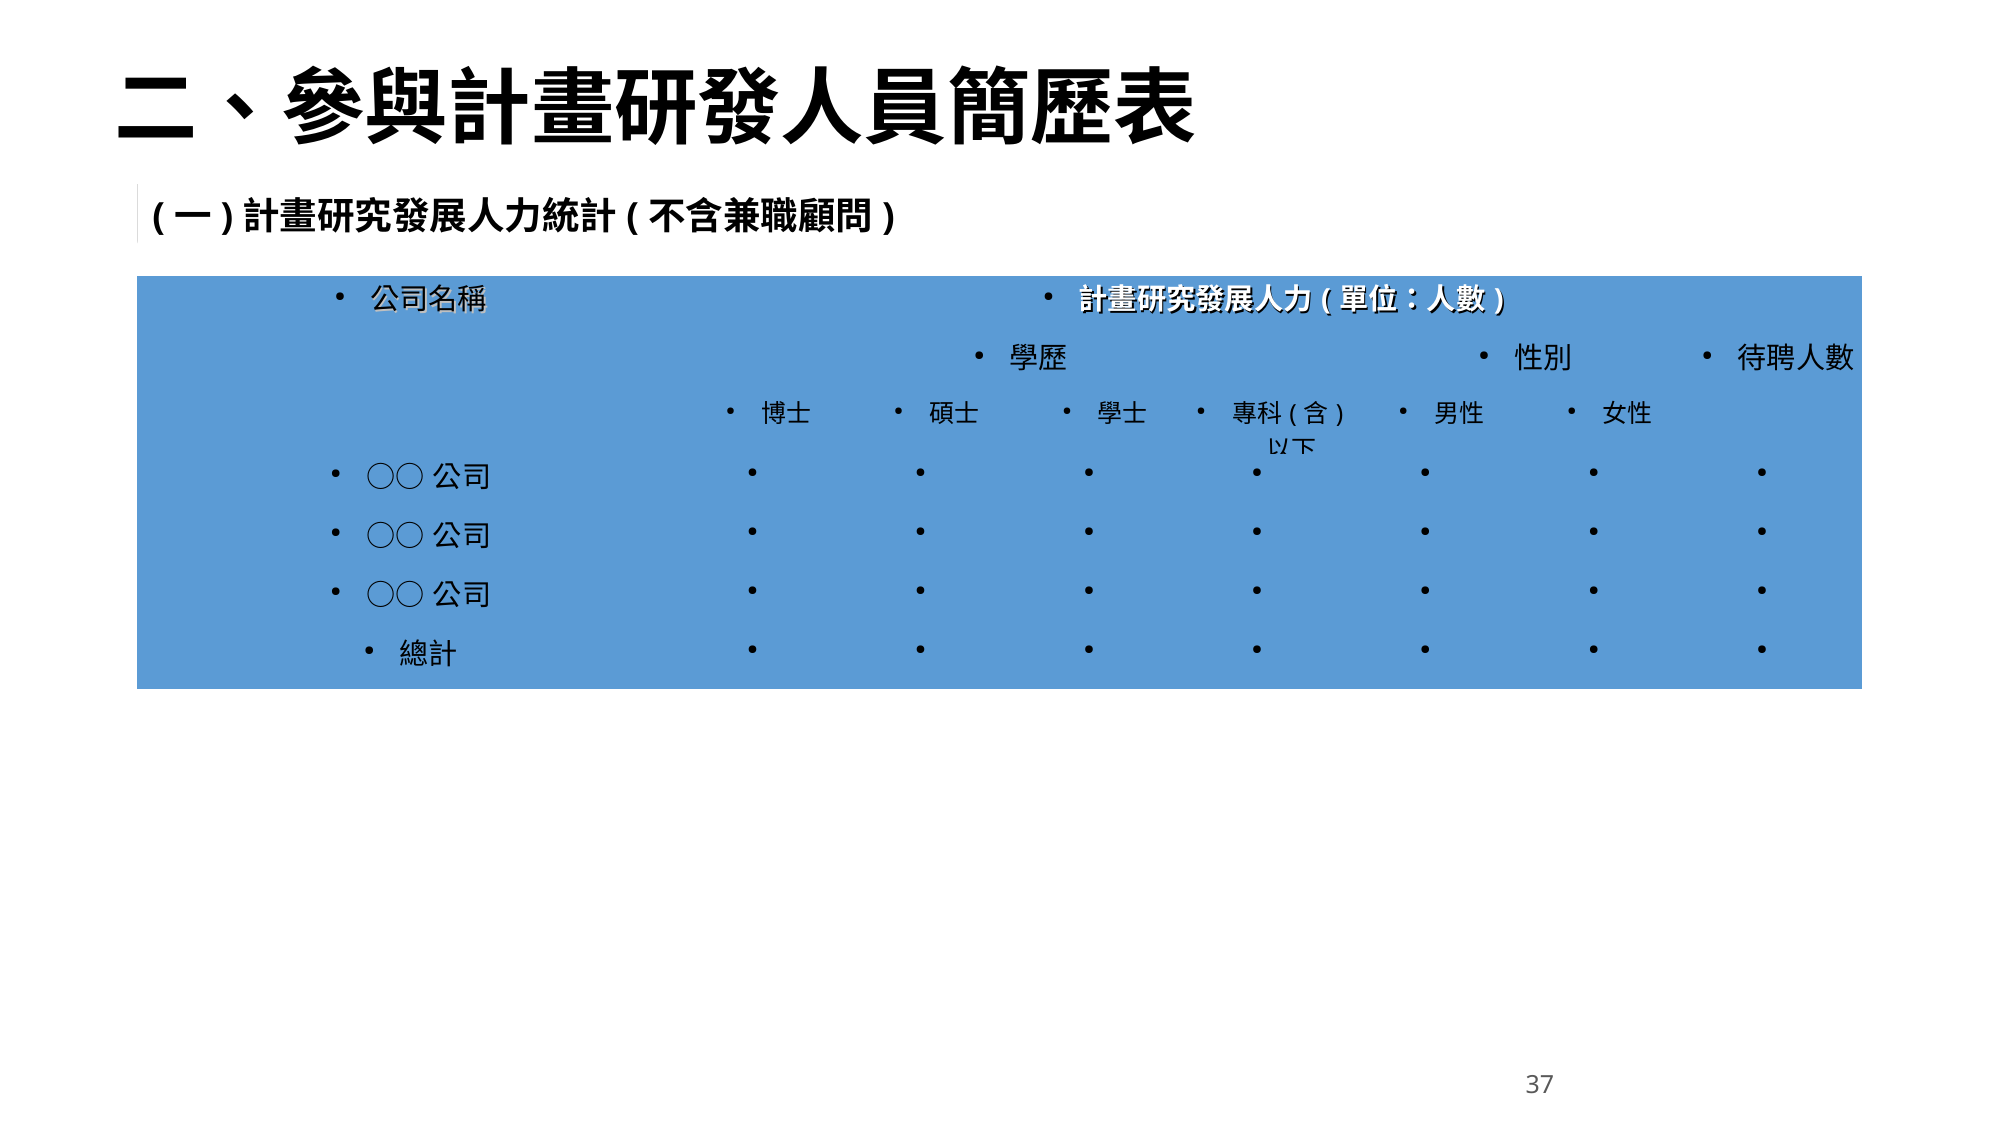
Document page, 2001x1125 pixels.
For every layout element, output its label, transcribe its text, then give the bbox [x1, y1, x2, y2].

table_cell 碩士 [853, 394, 1021, 454]
table_cell [1526, 631, 1694, 689]
table_cell 性別 [1358, 335, 1694, 394]
table_cell [685, 572, 853, 631]
table_cell [1189, 454, 1358, 513]
table_cell [1021, 513, 1189, 572]
table_cell 學歷 [685, 335, 1358, 394]
table_cell [1021, 631, 1189, 689]
table_cell [1021, 572, 1189, 631]
table_cell [1189, 513, 1358, 572]
table_cell ○○公司 [137, 572, 685, 631]
table_cell [1358, 631, 1526, 689]
table_cell [1021, 454, 1189, 513]
table_cell [685, 454, 853, 513]
table_cell [1526, 454, 1694, 513]
table_cell [853, 513, 1021, 572]
table_header 計畫研究發展人力(單位：人數) [685, 276, 1862, 335]
table_cell [1526, 572, 1694, 631]
table_cell [1694, 572, 1862, 631]
text_box (一)計畫研究發展人力統計(不含兼職顧問) [137, 184, 959, 245]
table_cell 女性 [1526, 394, 1694, 454]
title 二、參與計畫研發人員簡歷表 [99, 56, 1900, 166]
table_cell [685, 631, 853, 689]
table_cell ○○公司 [137, 513, 685, 572]
table_cell [1694, 454, 1862, 513]
table_cell [1358, 454, 1526, 513]
table_cell 專科(含)以下 [1189, 394, 1358, 454]
table_header 公司名稱 [137, 276, 685, 454]
table_cell [1694, 513, 1862, 572]
table_cell 待聘人數 [1694, 335, 1862, 454]
table_cell 博士 [685, 394, 853, 454]
table_cell [853, 454, 1021, 513]
table_cell [1189, 631, 1358, 689]
table_cell 總計 [137, 631, 685, 689]
table_cell [1358, 572, 1526, 631]
table_cell [1189, 572, 1358, 631]
text_box 37 [1510, 1061, 1961, 1097]
table_cell ○○公司 [137, 454, 685, 513]
table_cell [1526, 513, 1694, 572]
table_cell [1358, 513, 1526, 572]
table_cell 學士 [1021, 394, 1189, 454]
table_cell [853, 572, 1021, 631]
table_cell [853, 631, 1021, 689]
table_cell [1694, 631, 1862, 689]
table_cell 男性 [1358, 394, 1526, 454]
table_cell [685, 513, 853, 572]
